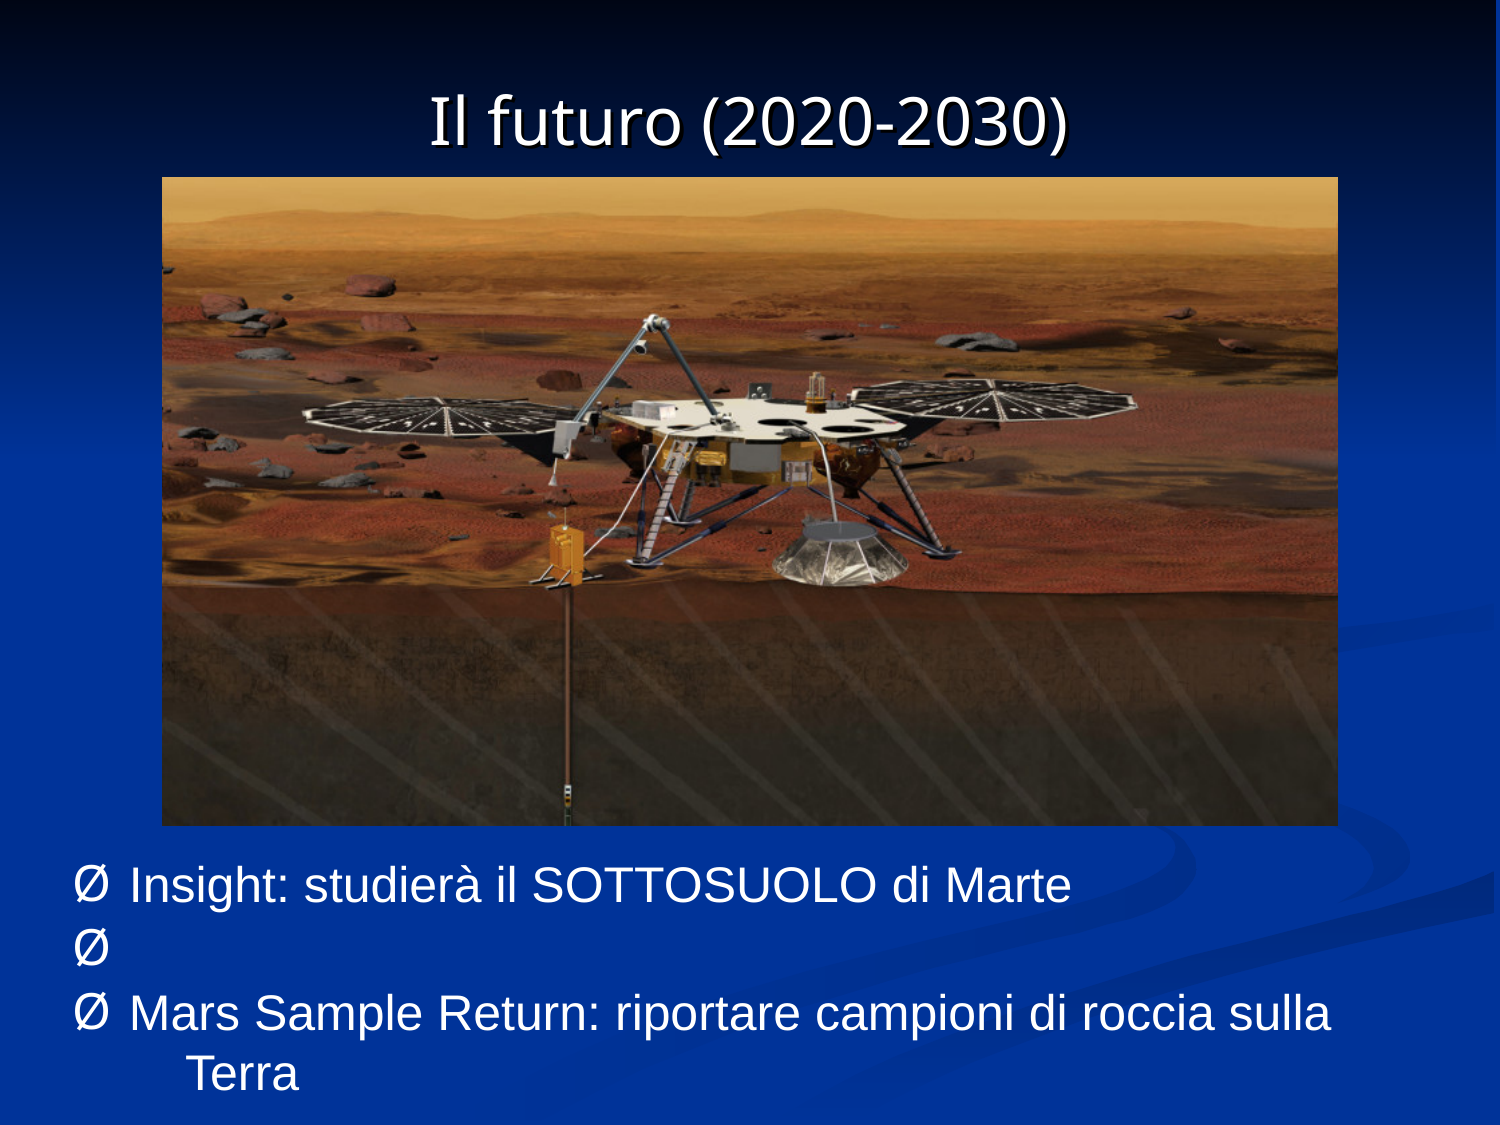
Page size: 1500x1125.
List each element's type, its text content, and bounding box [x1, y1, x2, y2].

text_box Il futuro (2020-2030) [35, 70, 1465, 178]
picture [162, 177, 1338, 826]
text_box Insight: studierà il SOTTOSUOLO di Marte Mars Sample Return: riportare campioni di roccia sulla Terra [57, 844, 1465, 1102]
